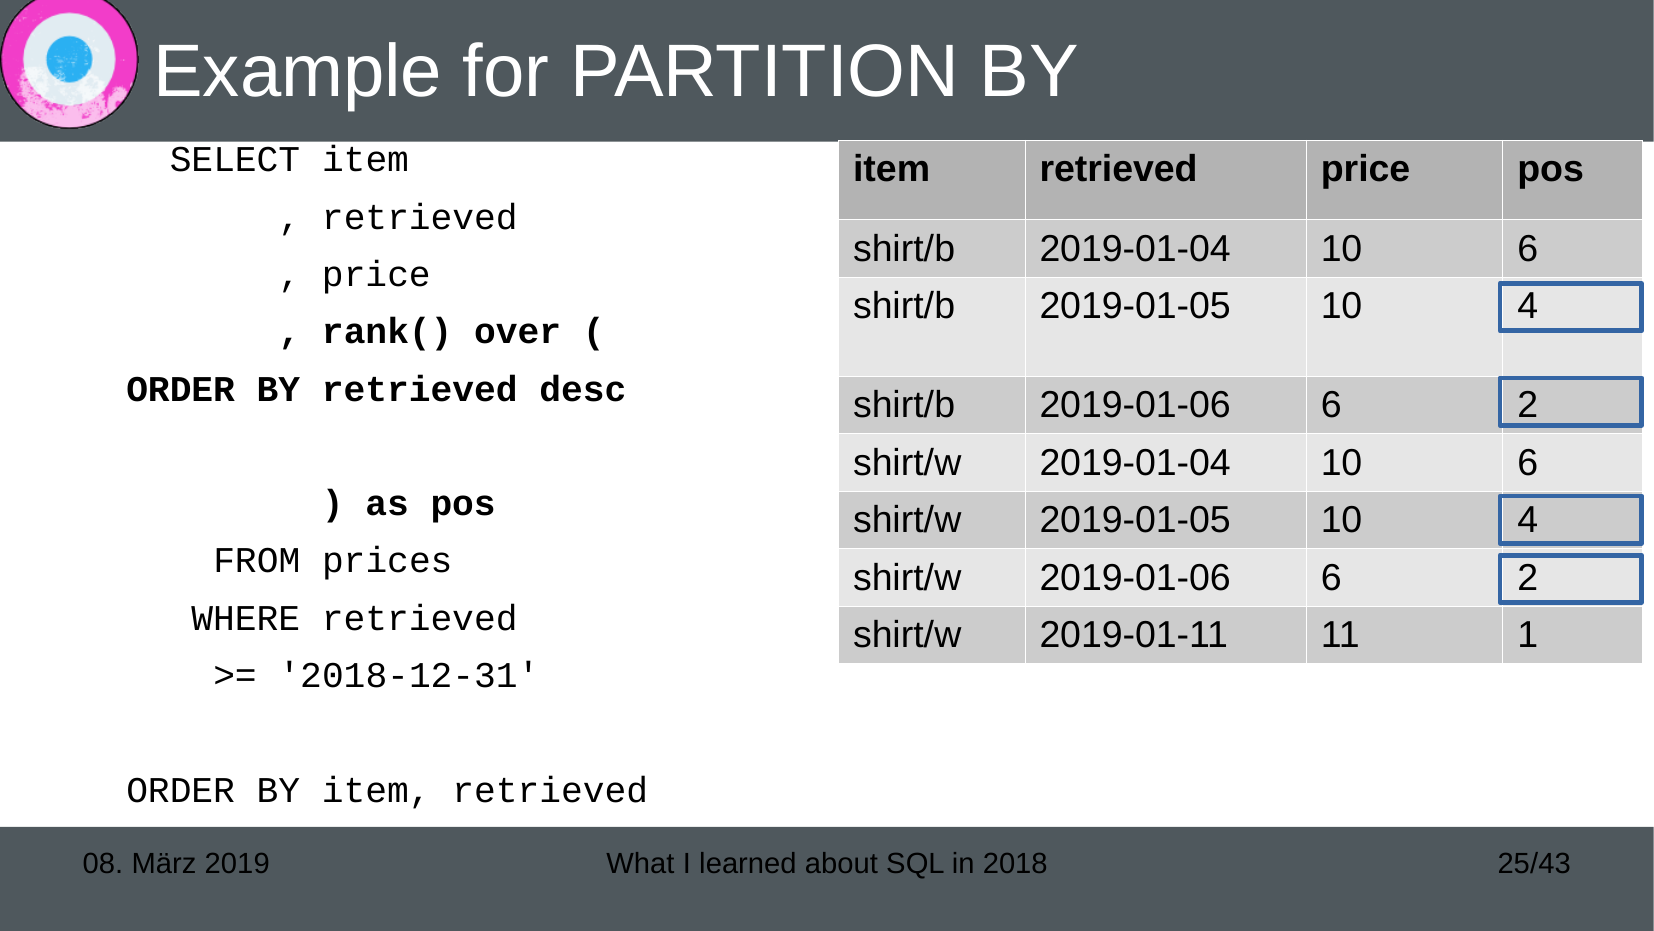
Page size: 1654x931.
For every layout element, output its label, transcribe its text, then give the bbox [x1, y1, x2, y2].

table_cell 6 [1503, 220, 1642, 277]
table_cell 2 [1503, 428, 1642, 433]
table_cell 10 [1307, 278, 1502, 376]
table_cell shirt/b [839, 220, 1025, 277]
table_cell 2019-01-11 [1026, 607, 1306, 663]
table_cell 2019-01-06 [1026, 377, 1306, 433]
table_cell 2 [1503, 549, 1642, 553]
table_cell 4 [1503, 286, 1639, 328]
table_cell 1 [1503, 607, 1642, 663]
table_header price [1307, 141, 1502, 219]
table_cell 2019-01-05 [1026, 492, 1306, 548]
table_cell shirt/b [839, 377, 1025, 433]
table_cell shirt/w [839, 434, 1025, 491]
table_cell 10 [1307, 492, 1502, 548]
table_cell 6 [1307, 549, 1502, 606]
table_cell 4 [1503, 333, 1642, 376]
table_header item [839, 141, 1025, 219]
table_cell 4 [1503, 498, 1639, 541]
table_cell shirt/b [839, 278, 1025, 376]
table_cell 10 [1307, 434, 1502, 491]
title Example for PARTITION BY [153, 5, 1654, 136]
table_cell shirt/w [839, 549, 1025, 606]
table_cell shirt/w [839, 607, 1025, 663]
table_cell 2 [1503, 380, 1639, 423]
table_cell 10 [1307, 220, 1502, 277]
table_cell 2019-01-06 [1026, 549, 1306, 606]
table_header pos [1503, 141, 1642, 219]
table_cell 2 [1503, 558, 1639, 600]
table_cell 2019-01-04 [1026, 434, 1306, 491]
table_cell 2019-01-05 [1026, 278, 1306, 376]
table_cell 6 [1307, 377, 1502, 433]
table_cell shirt/w [839, 492, 1025, 548]
list SELECT item , retrieved , price , rank() over ( ORDER BY retrieved desc ) as pos FROM prices WHERE retrieved >= '2018-12-31' ORDER BY item, retrieved [82, 141, 809, 815]
table_cell 2019-01-04 [1026, 220, 1306, 277]
picture [0, 0, 228, 148]
table_cell 6 [1503, 434, 1642, 491]
table_header retrieved [1026, 141, 1306, 219]
table_cell 11 [1307, 607, 1502, 663]
